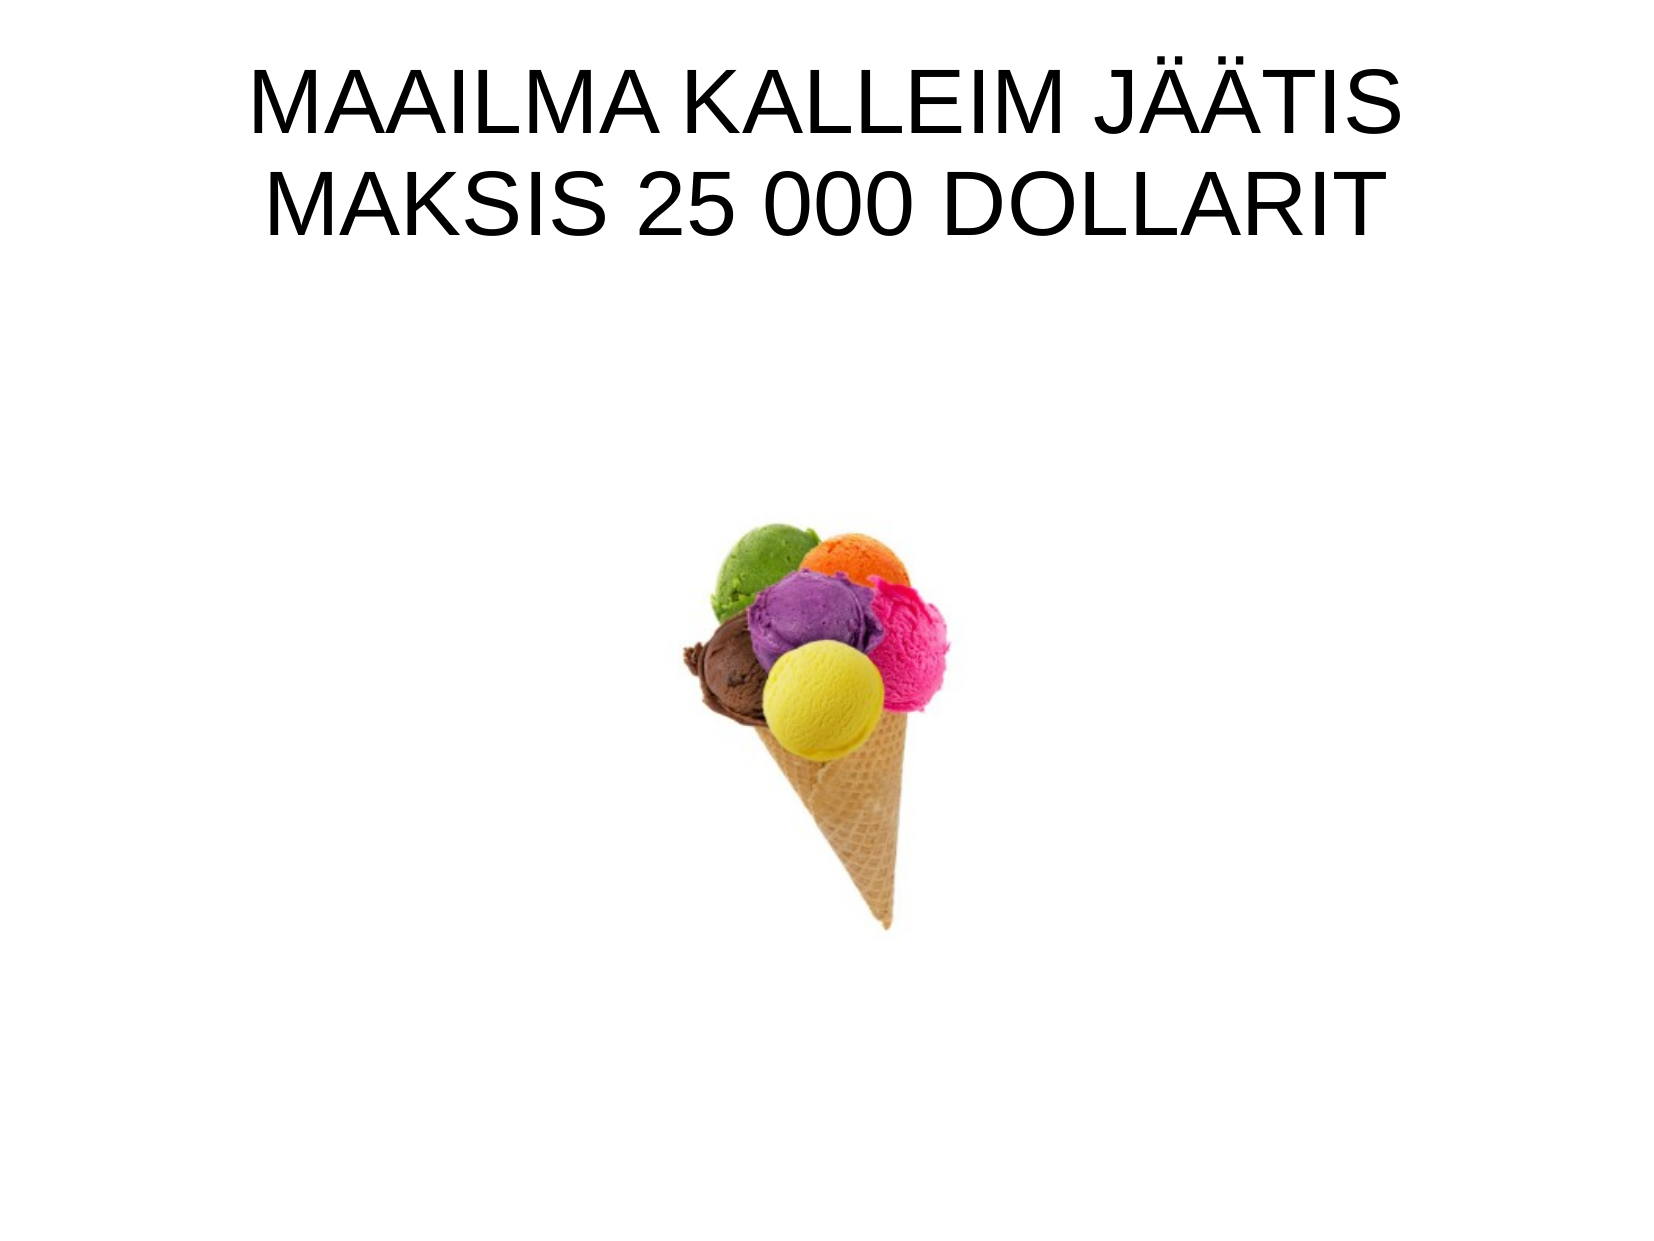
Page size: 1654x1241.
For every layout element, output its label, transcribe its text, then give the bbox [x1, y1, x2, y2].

title MAAILMA KALLEIM JÄÄTIS MAKSIS 25 000 DOLLARIT [82, 49, 1571, 257]
picture [440, 465, 1222, 978]
